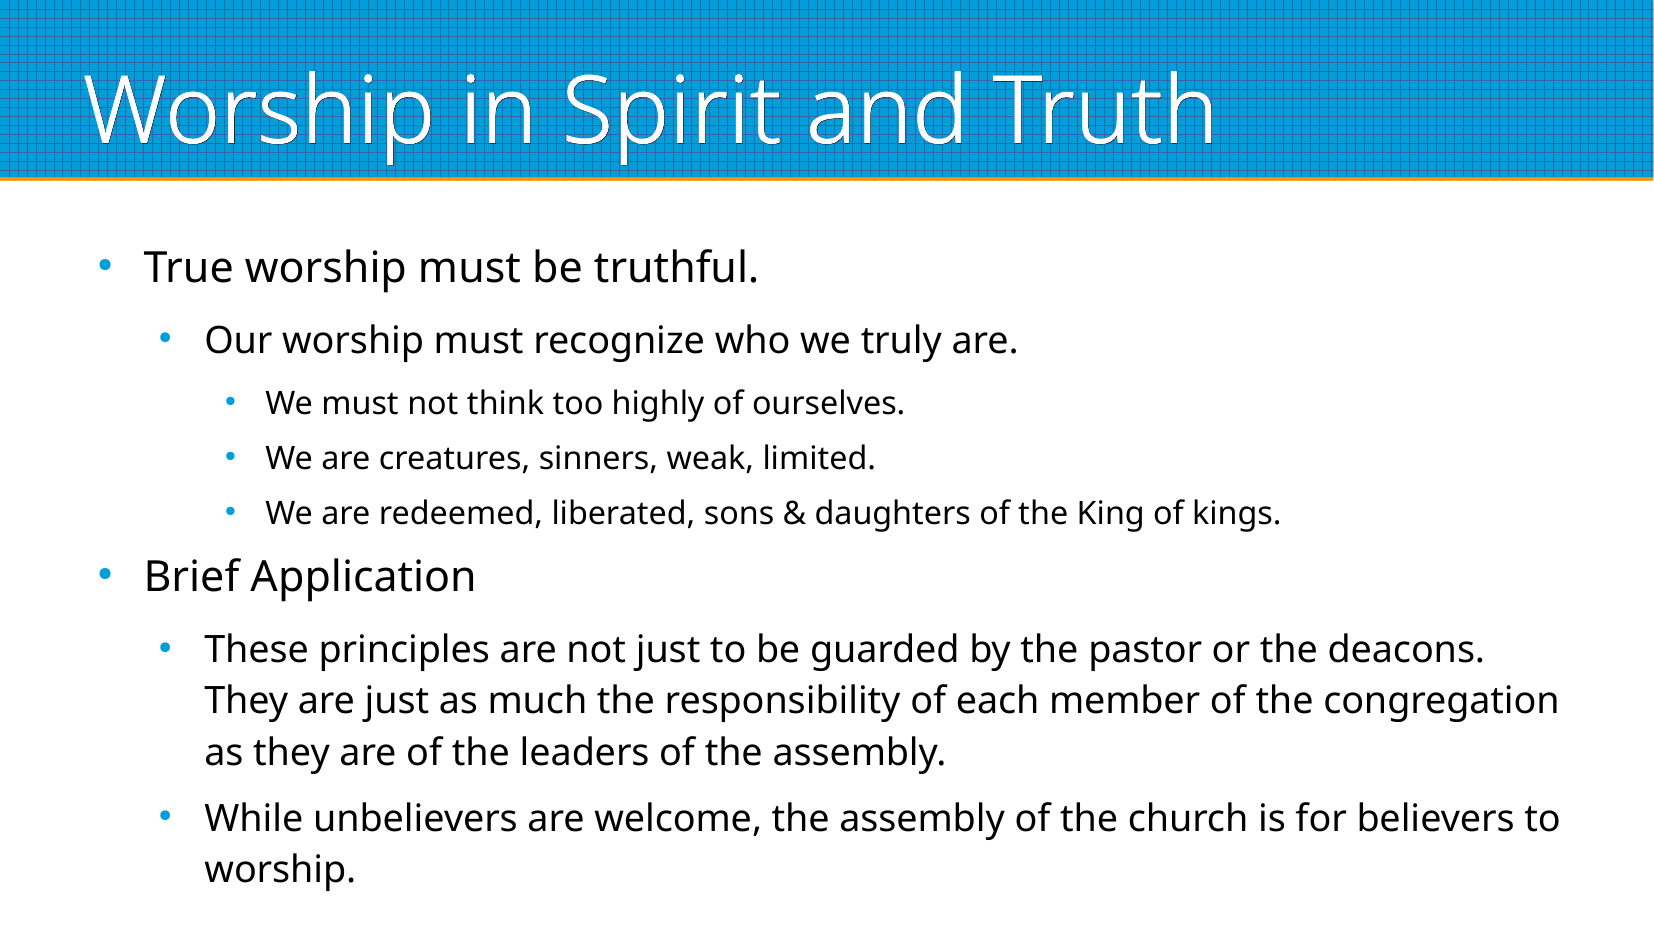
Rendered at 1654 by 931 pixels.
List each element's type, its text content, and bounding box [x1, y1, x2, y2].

title Worship in Spirit and Truth [82, 14, 1571, 171]
list True worship must be truthful. Our worship must recognize who we truly are. We must not think too highly of ourselves. We are creatures, sinners, weak, limited. We are redeemed, liberated, sons & daughters of the King of kings. Brief Application These principles are not just to be guarded by the pastor or the deacons. They are just as much the responsibility of each member of the congregation as they are of the leaders of the assembly. While unbelievers are welcome, the assembly of the church is for believers to worship. [82, 236, 1563, 901]
